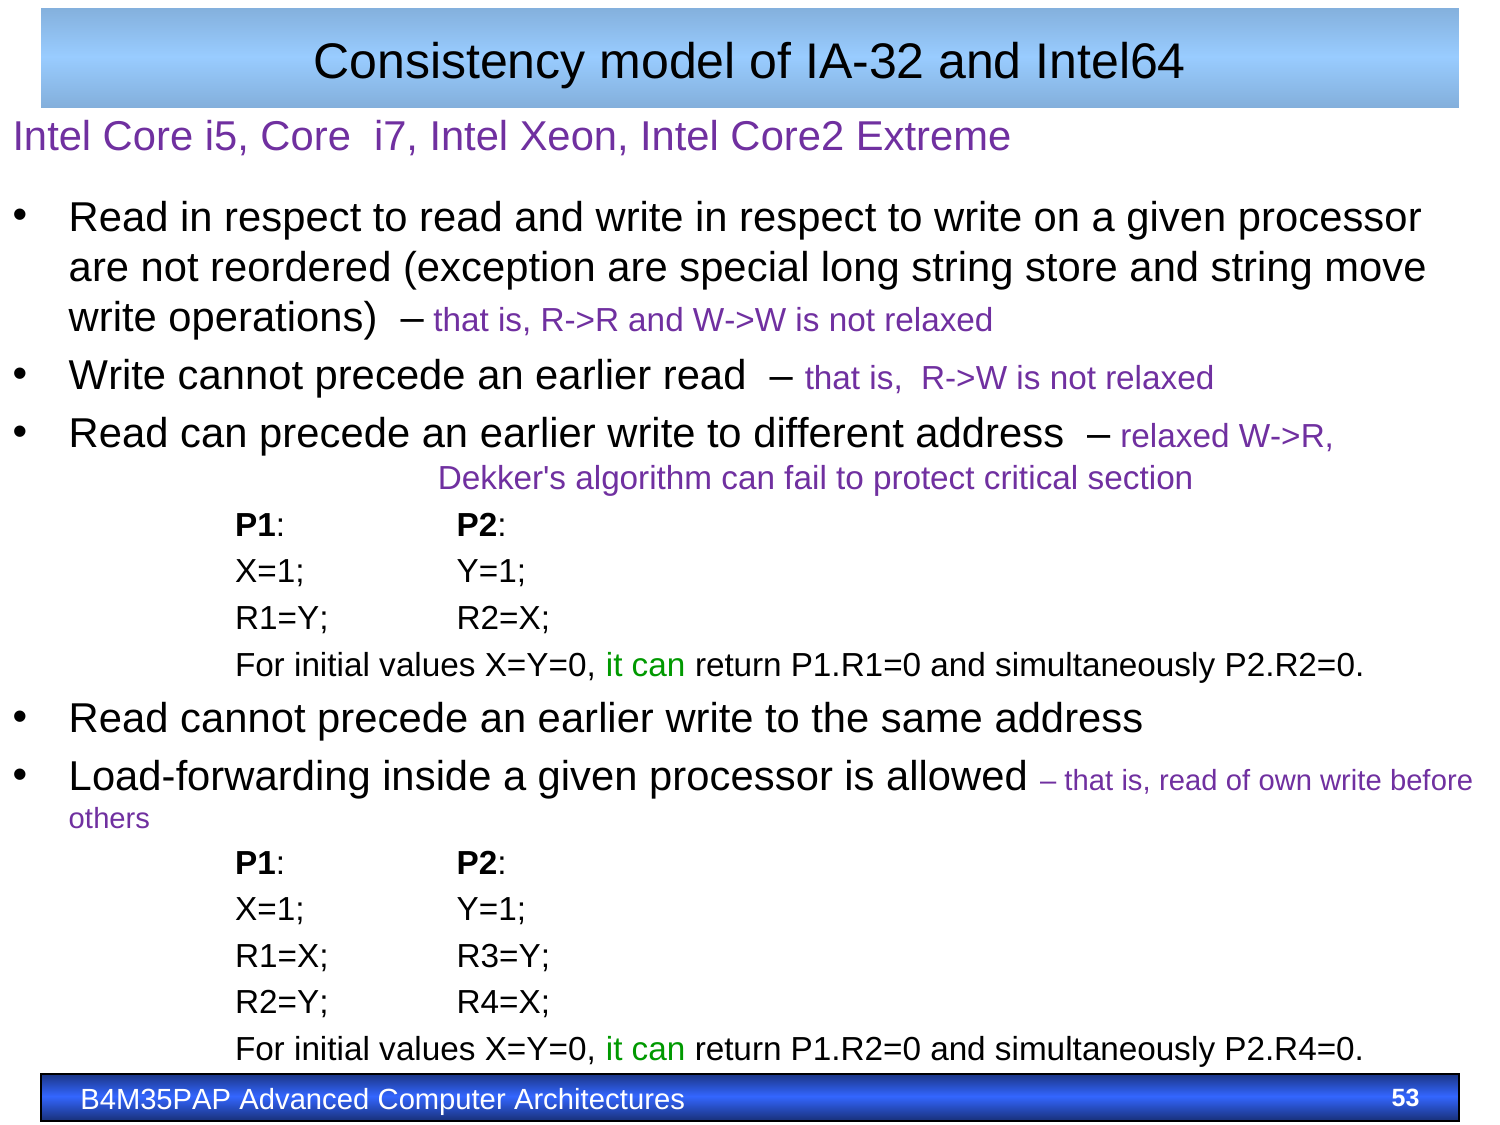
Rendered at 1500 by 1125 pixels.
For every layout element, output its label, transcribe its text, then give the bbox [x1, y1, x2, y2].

list Intel Core i5, Core i7, Intel Xeon, Intel Core2 Extreme Read in respect to read and write in respect to write on a given processor are not reordered (exception are special long string store and string move write operations) – that is, R->R and W->W is not relaxed Write cannot precede an earlier read – that is, R->W is not relaxed Read can precede an earlier write to different address – relaxed W->R, Dekker's algorithm can fail to protect critical section P1: P2: X=1; Y=1; R1=Y; R2=X; For initial values X=Y=0, it can return P1.R1=0 and simultaneously P2.R2=0. Read cannot precede an earlier write to the same address Load-forwarding inside a given processor is allowed – that is, read of own write before others P1: P2: X=1; Y=1; R1=X; R3=Y; R2=Y; R4=X; For initial values X=Y=0, it can return P1.R2=0 and simultaneously P2.R4=0. [0, 101, 1498, 976]
title Consistency model of IA-32 and Intel64 [41, 8, 1459, 108]
